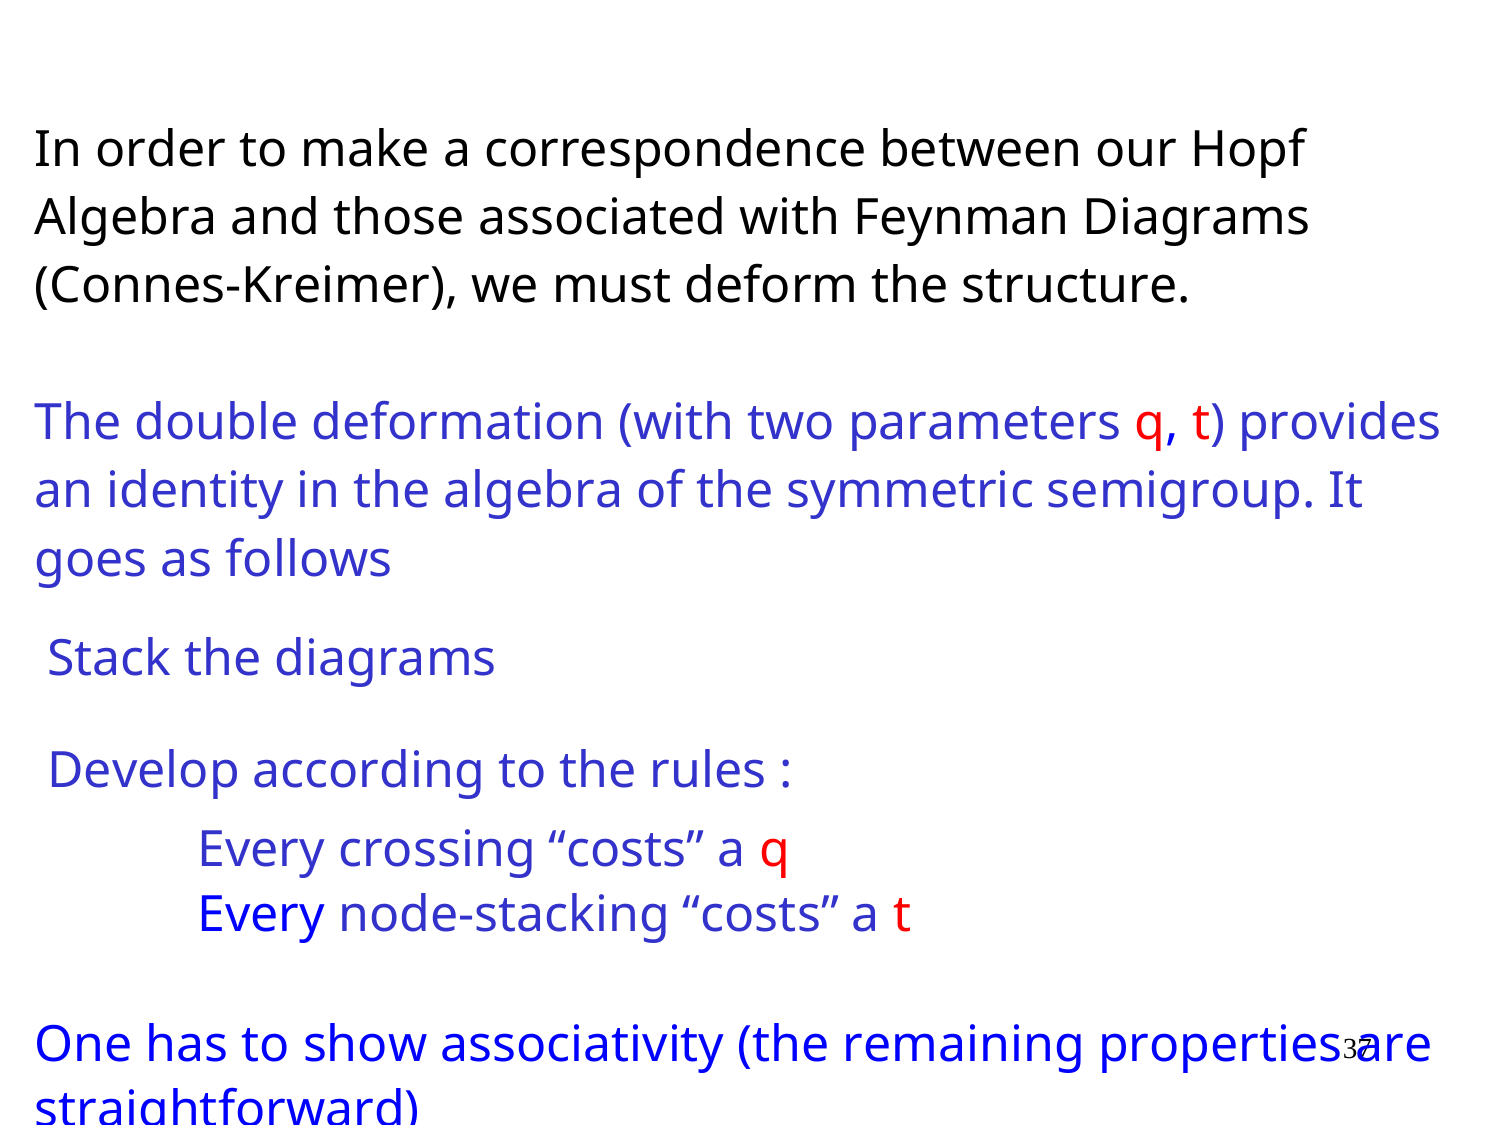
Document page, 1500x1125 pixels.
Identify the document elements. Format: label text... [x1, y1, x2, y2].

text_box In order to make a correspondence between our Hopf Algebra and those associated with Feynman Diagrams (Connes-Kreimer), we must deform the structure. The double deformation (with two parameters q, t) provides an identity in the algebra of the symmetric semigroup. It goes as follows Stack the diagrams Develop according to the rules : Every crossing “costs” a q Every node-stacking “costs” a t One has to show associativity (the remaining properties are straightforward) [19, 105, 1483, 1125]
